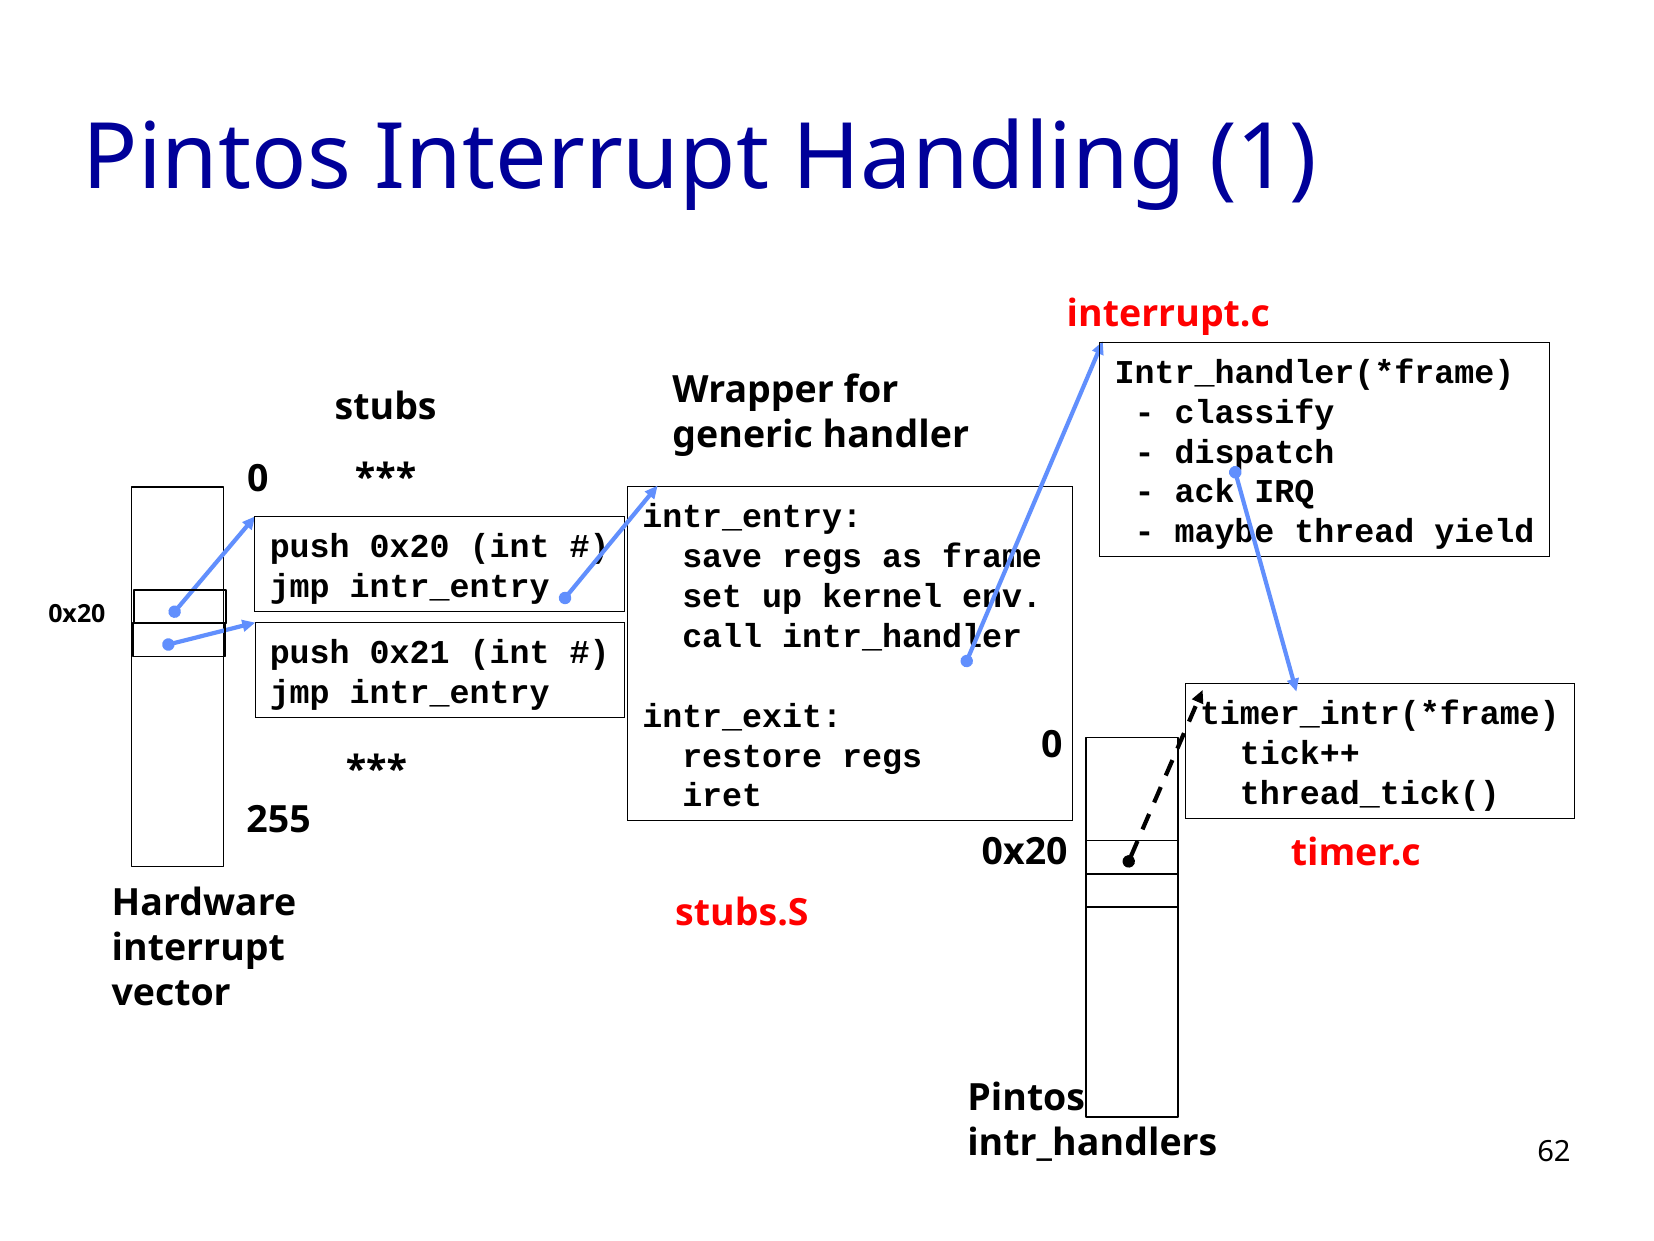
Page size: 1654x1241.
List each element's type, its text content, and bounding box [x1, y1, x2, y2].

text_box 0 [232, 446, 284, 506]
text_box interrupt.c [1051, 281, 1285, 342]
text_box push 0x20 (int #) jmp intr_entry [254, 516, 625, 612]
text_box push 0x21 (int #) jmp intr_entry [255, 622, 625, 718]
text_box Intr_handler(*frame) - classify - dispatch - ack IRQ - maybe thread yield [1099, 342, 1550, 557]
text_box stubs.S [660, 880, 824, 941]
text_box 255 [231, 787, 326, 848]
text_box Wrapper for generic handler [657, 357, 992, 463]
text_box *** [331, 737, 423, 798]
text_box timer.c [1276, 820, 1436, 881]
text_box 0x20 [33, 589, 128, 635]
text_box stubs [319, 374, 452, 435]
text_box *** [340, 445, 432, 506]
text_box timer_intr(*frame) tick++ thread_tick() [1185, 683, 1575, 819]
title Pintos Interrupt Handling (1) [82, 49, 1571, 257]
text_box Pintos intr_handlers [952, 1065, 1236, 1170]
text_box 0 [1026, 712, 1078, 773]
text_box intr_entry: save regs as frame set up kernel env. call intr_handler intr_exit: restore regs iret [627, 486, 1073, 821]
text_box Hardware interrupt vector [96, 870, 360, 1021]
text_box 0x20 [966, 819, 1093, 880]
